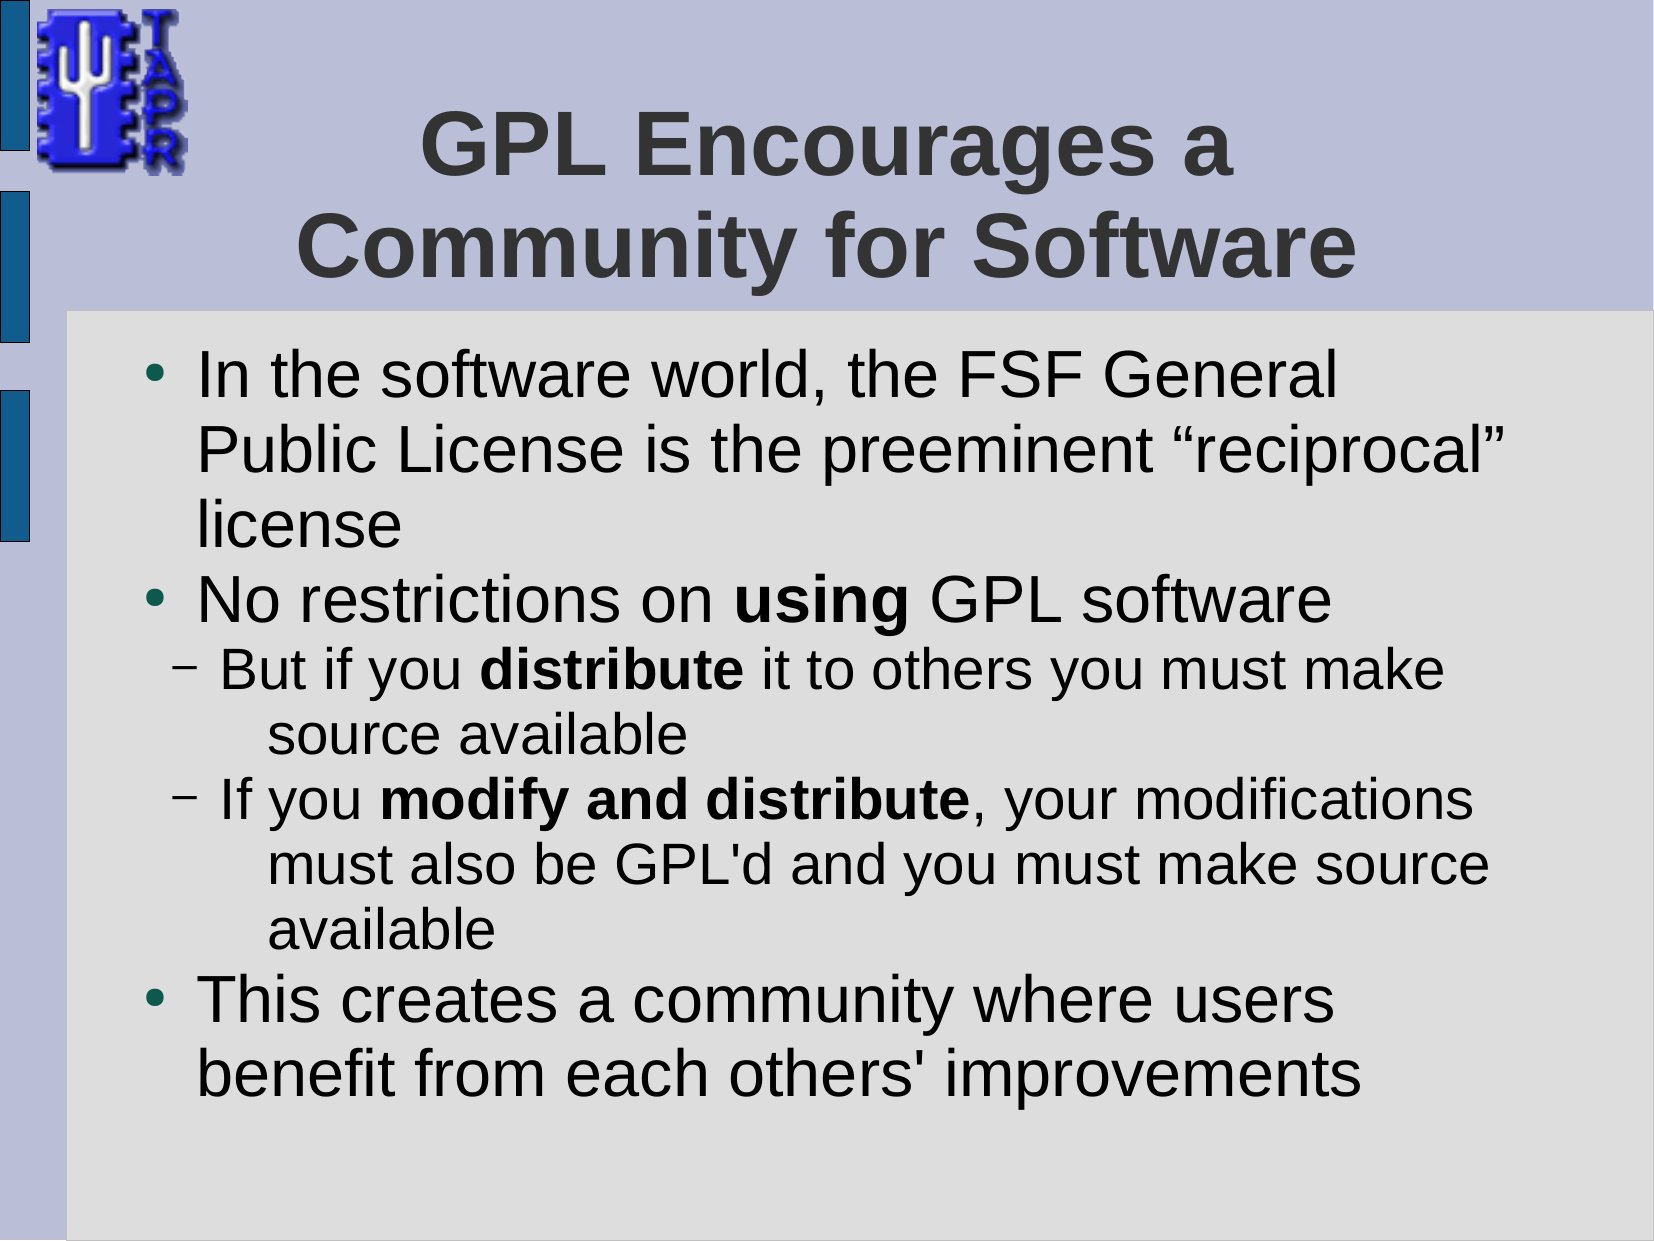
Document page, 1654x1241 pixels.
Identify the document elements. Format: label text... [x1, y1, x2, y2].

picture [37, 9, 188, 176]
list In the software world, the FSF General Public License is the preeminent “reciprocal” license No restrictions on using GPL software But if you distribute it to others you must make source available If you modify and distribute, your modifications must also be GPL'd and you must make source available This creates a community where users benefit from each others' improvements [125, 337, 1538, 1112]
title GPL Encourages a Community for Software [121, 91, 1534, 299]
